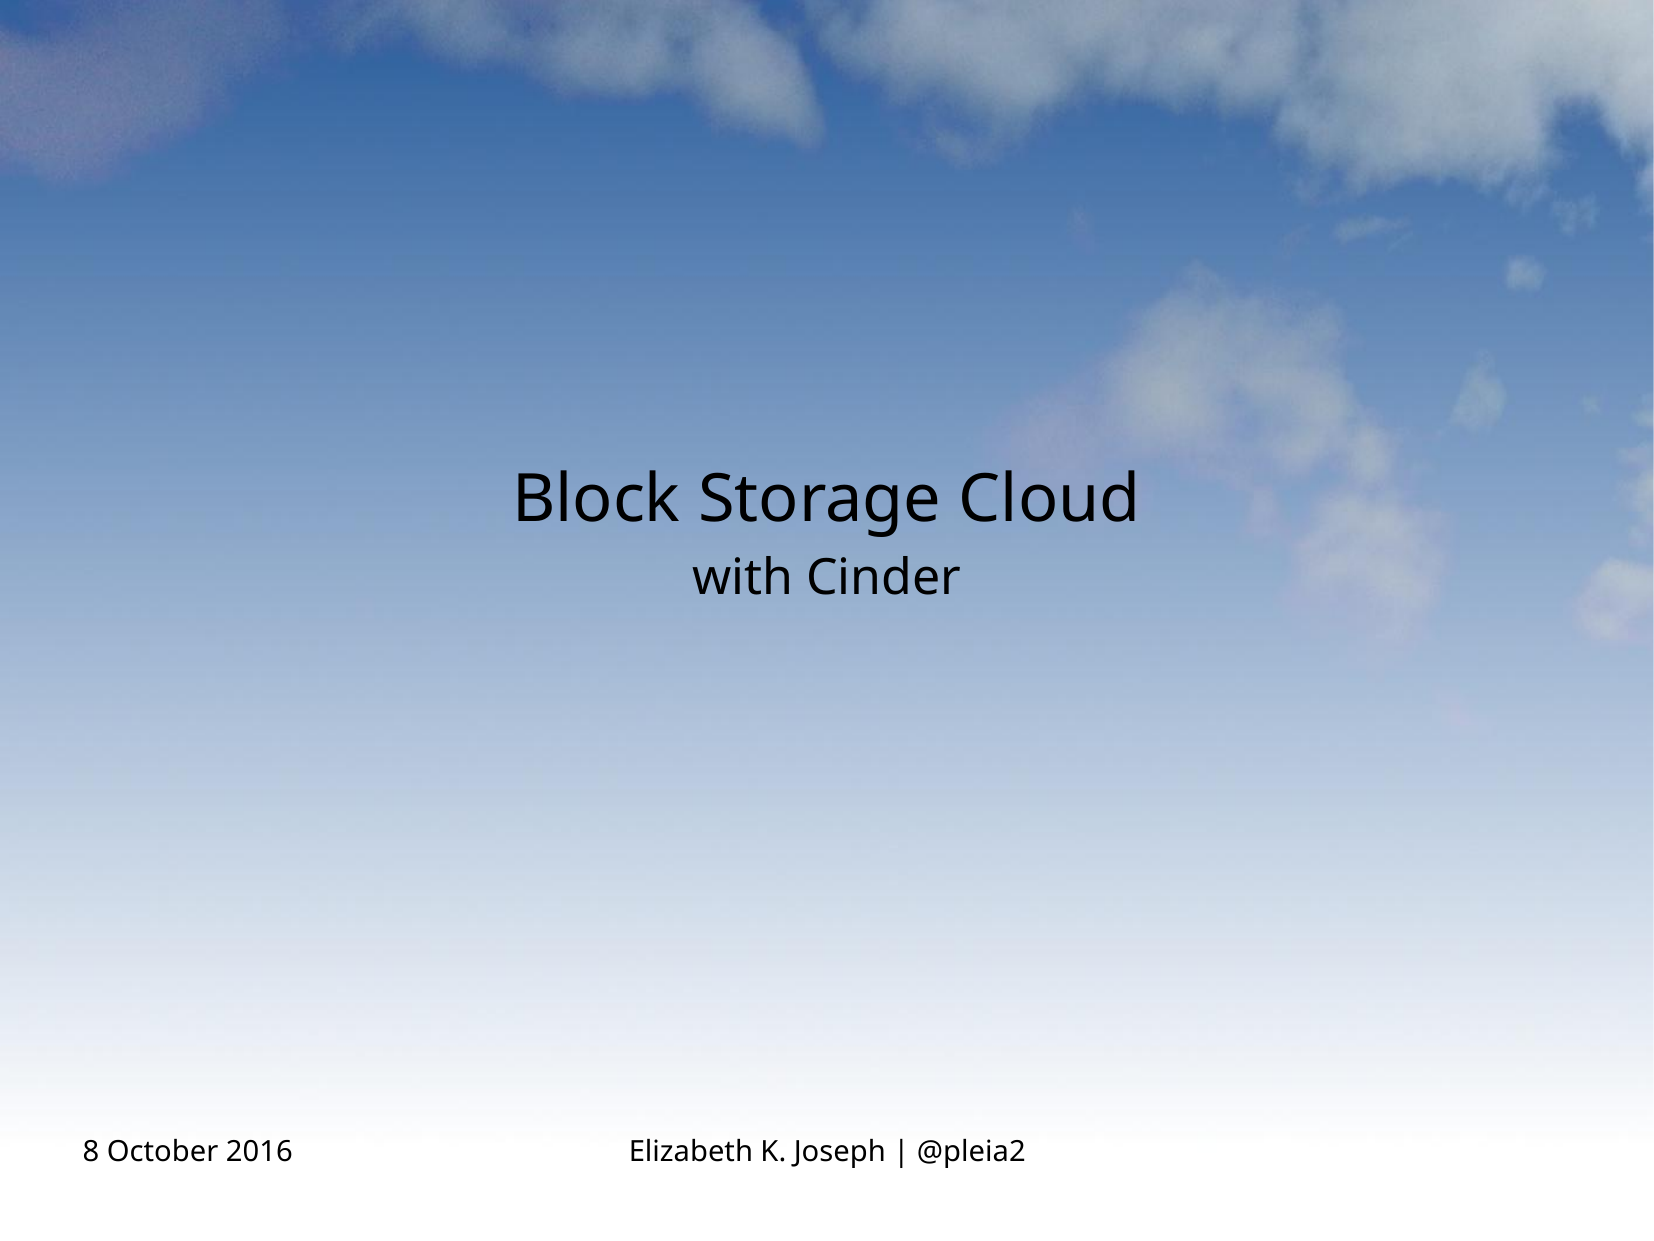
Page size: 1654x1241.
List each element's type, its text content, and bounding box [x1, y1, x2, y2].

picture [0, 0, 1654, 1241]
subtitle Block Storage Cloud with Cinder [82, 49, 1571, 1010]
